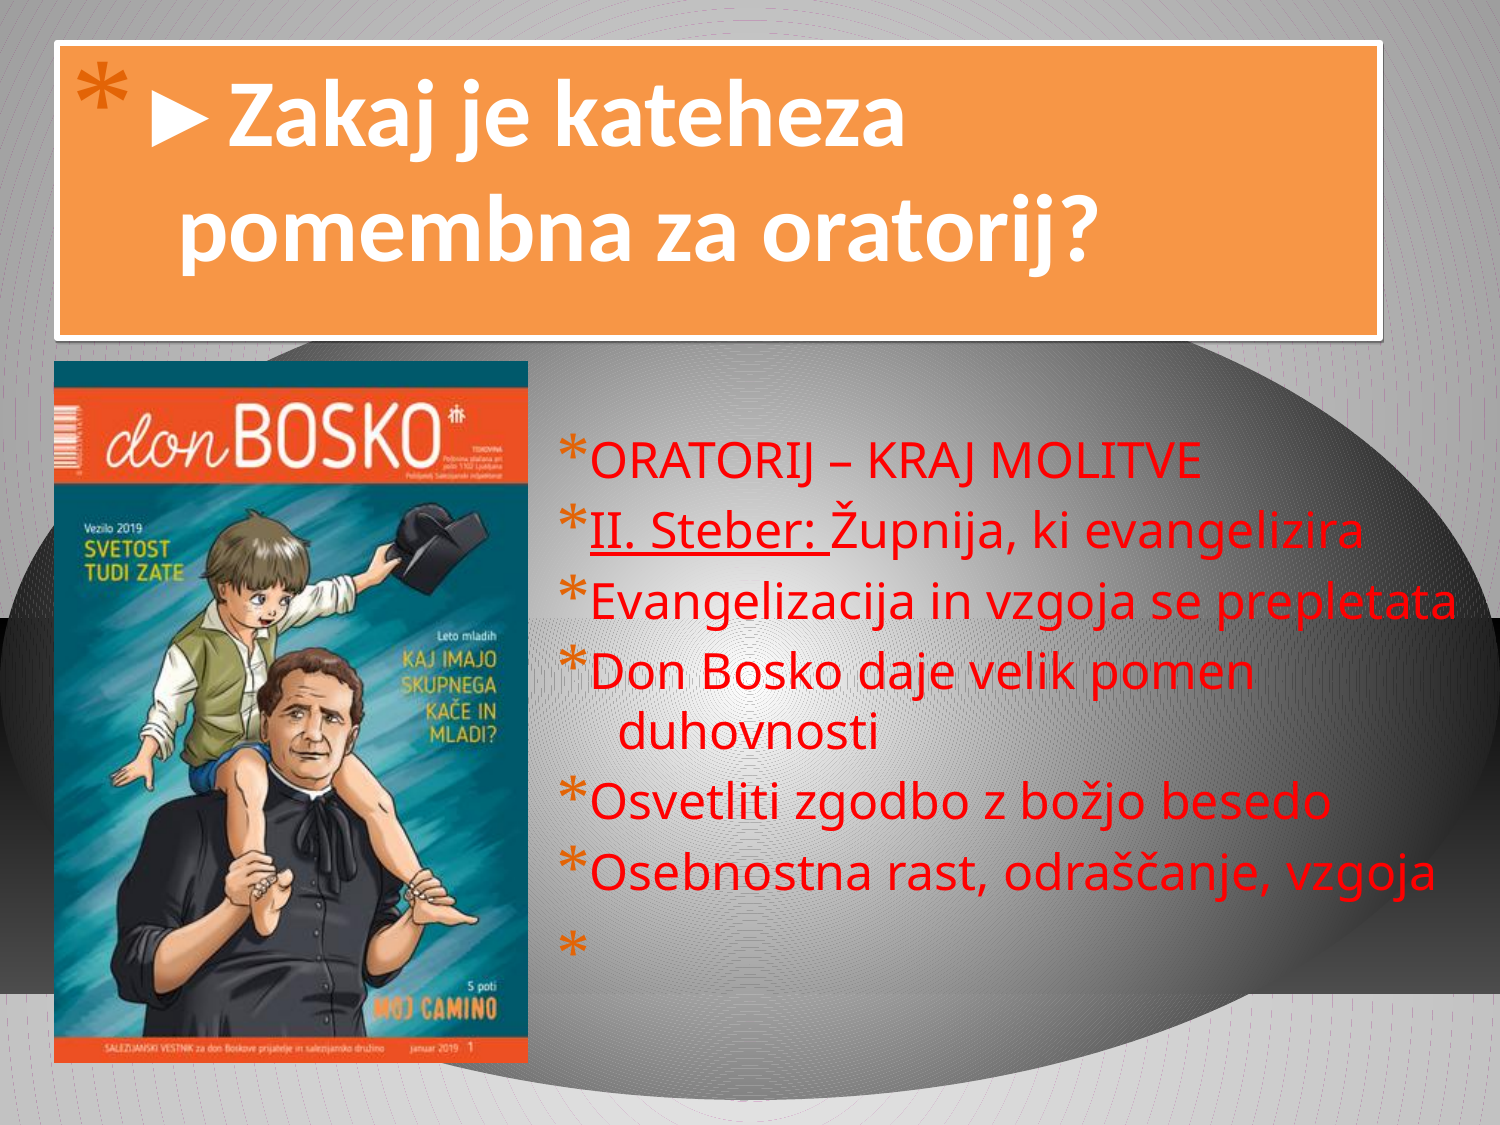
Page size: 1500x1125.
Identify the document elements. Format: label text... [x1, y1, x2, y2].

list ORATORIJ – KRAJ MOLITVE II. Steber: Župnija, ki evangelizira Evangelizacija in vzgoja se prepletata Don Bosko daje velik pomen duhovnosti Osvetliti zgodbo z božjo besedo Osebnostna rast, odraščanje, vzgoja [528, 420, 1496, 965]
title ►Zakaj je kateheza pomembna za oratorij? [57, 42, 1381, 339]
picture [54, 361, 528, 1064]
